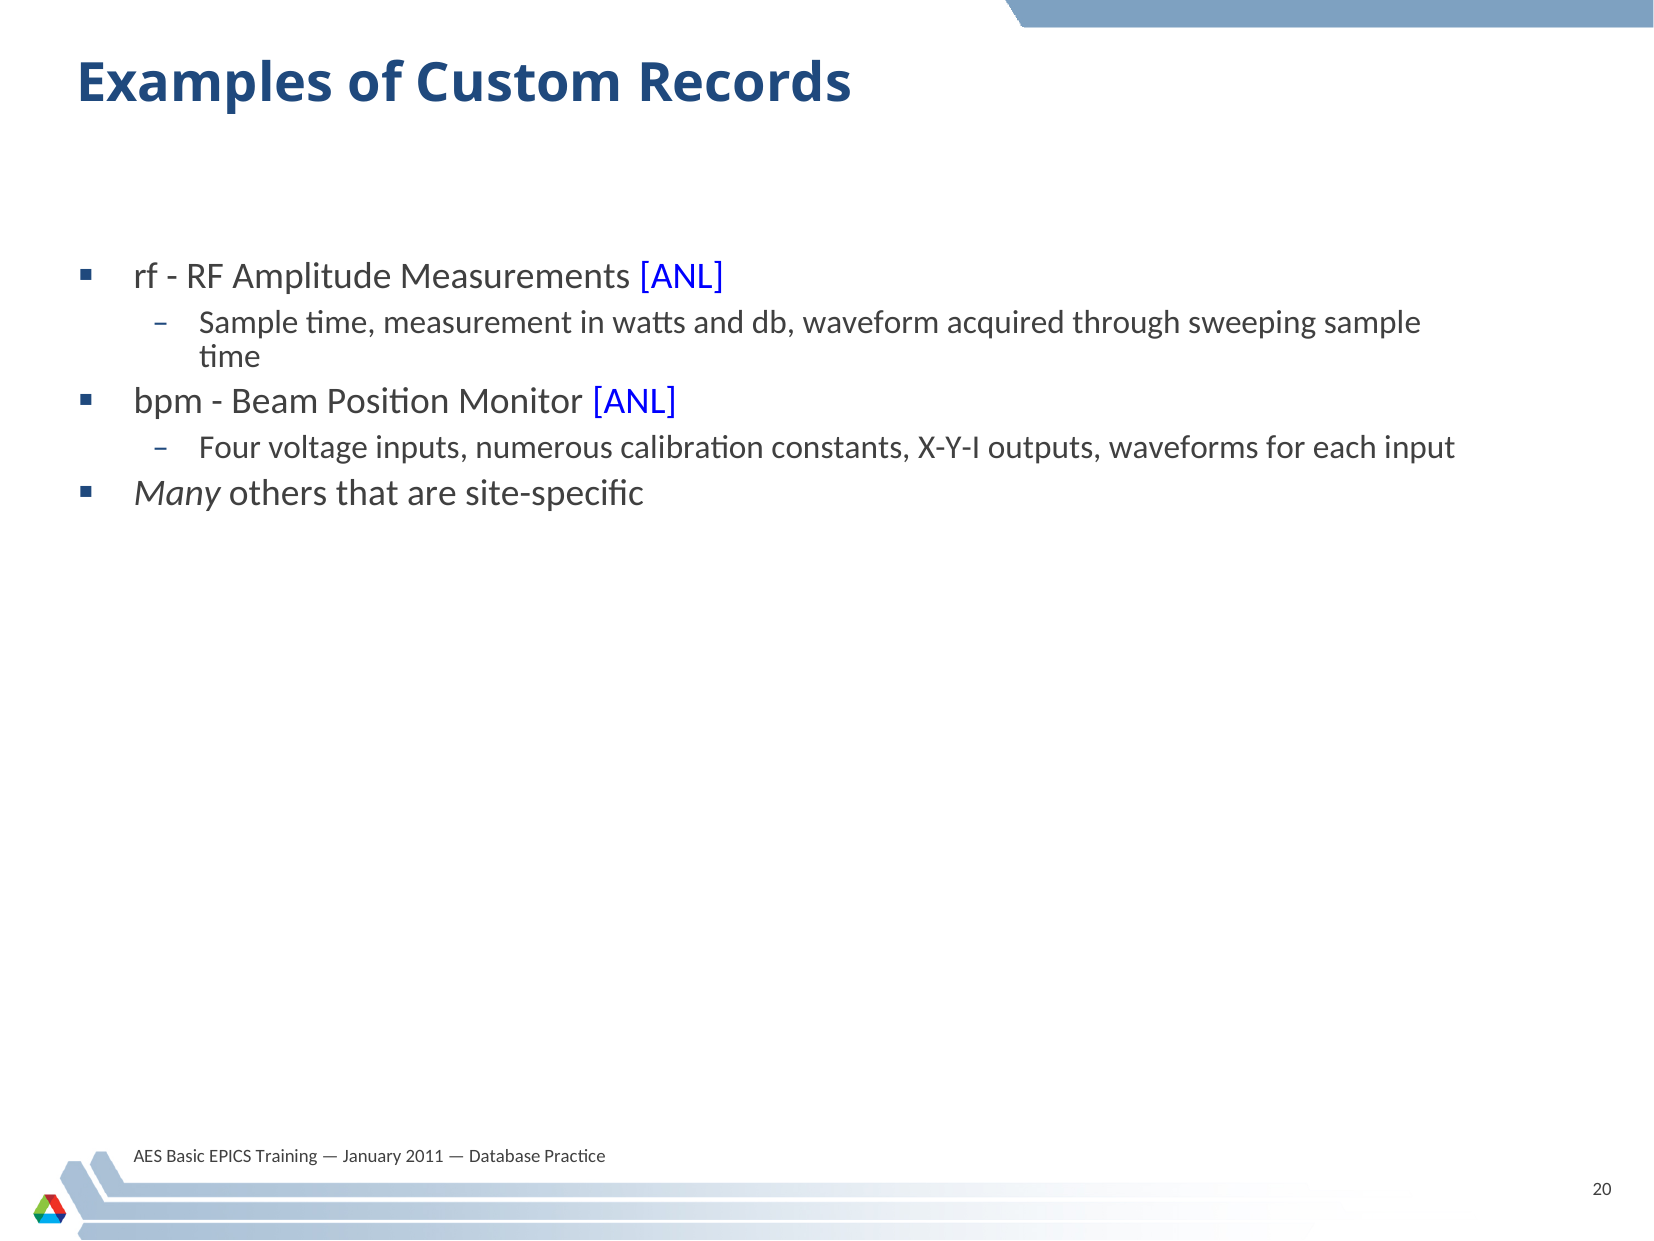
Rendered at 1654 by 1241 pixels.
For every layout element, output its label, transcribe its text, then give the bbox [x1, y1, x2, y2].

picture [0, 0, 1654, 29]
list rf - RF Amplitude Measurements [ANL] Sample time, measurement in watts and db, waveform acquired through sweeping sample time bpm - Beam Position Monitor [ANL] Four voltage inputs, numerous calibration constants, X-Y-I outputs, waveforms for each input Many others that are site-specific [62, 253, 1498, 815]
title Examples of Custom Records [61, 51, 1500, 123]
picture [0, 1143, 1654, 1240]
